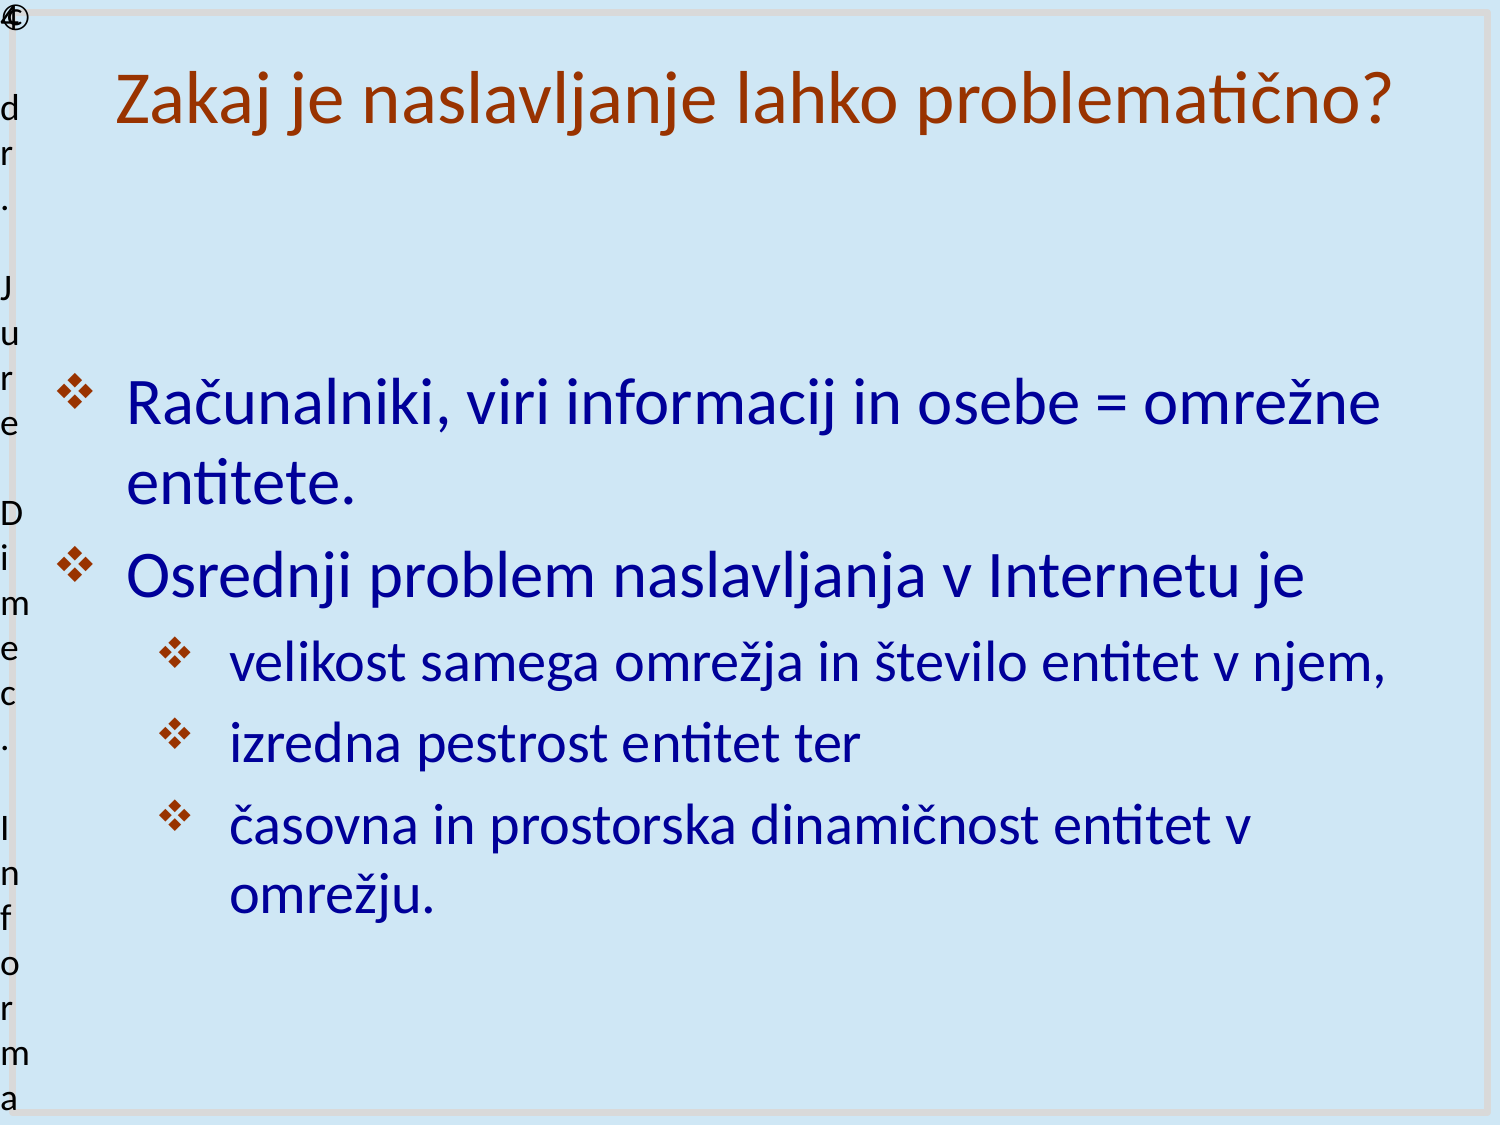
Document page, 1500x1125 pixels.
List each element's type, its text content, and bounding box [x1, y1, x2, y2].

title Zakaj je naslavljanje lahko problematično? [37, 37, 1475, 150]
list Računalniki, viri informacij in osebe = omrežne entitete. Osrednji problem naslavljanja v Internetu je velikost samega omrežja in število entitet v njem, izredna pestrost entitet ter časovna in prostorska dinamičnost entitet v omrežju. [37, 350, 1475, 1050]
